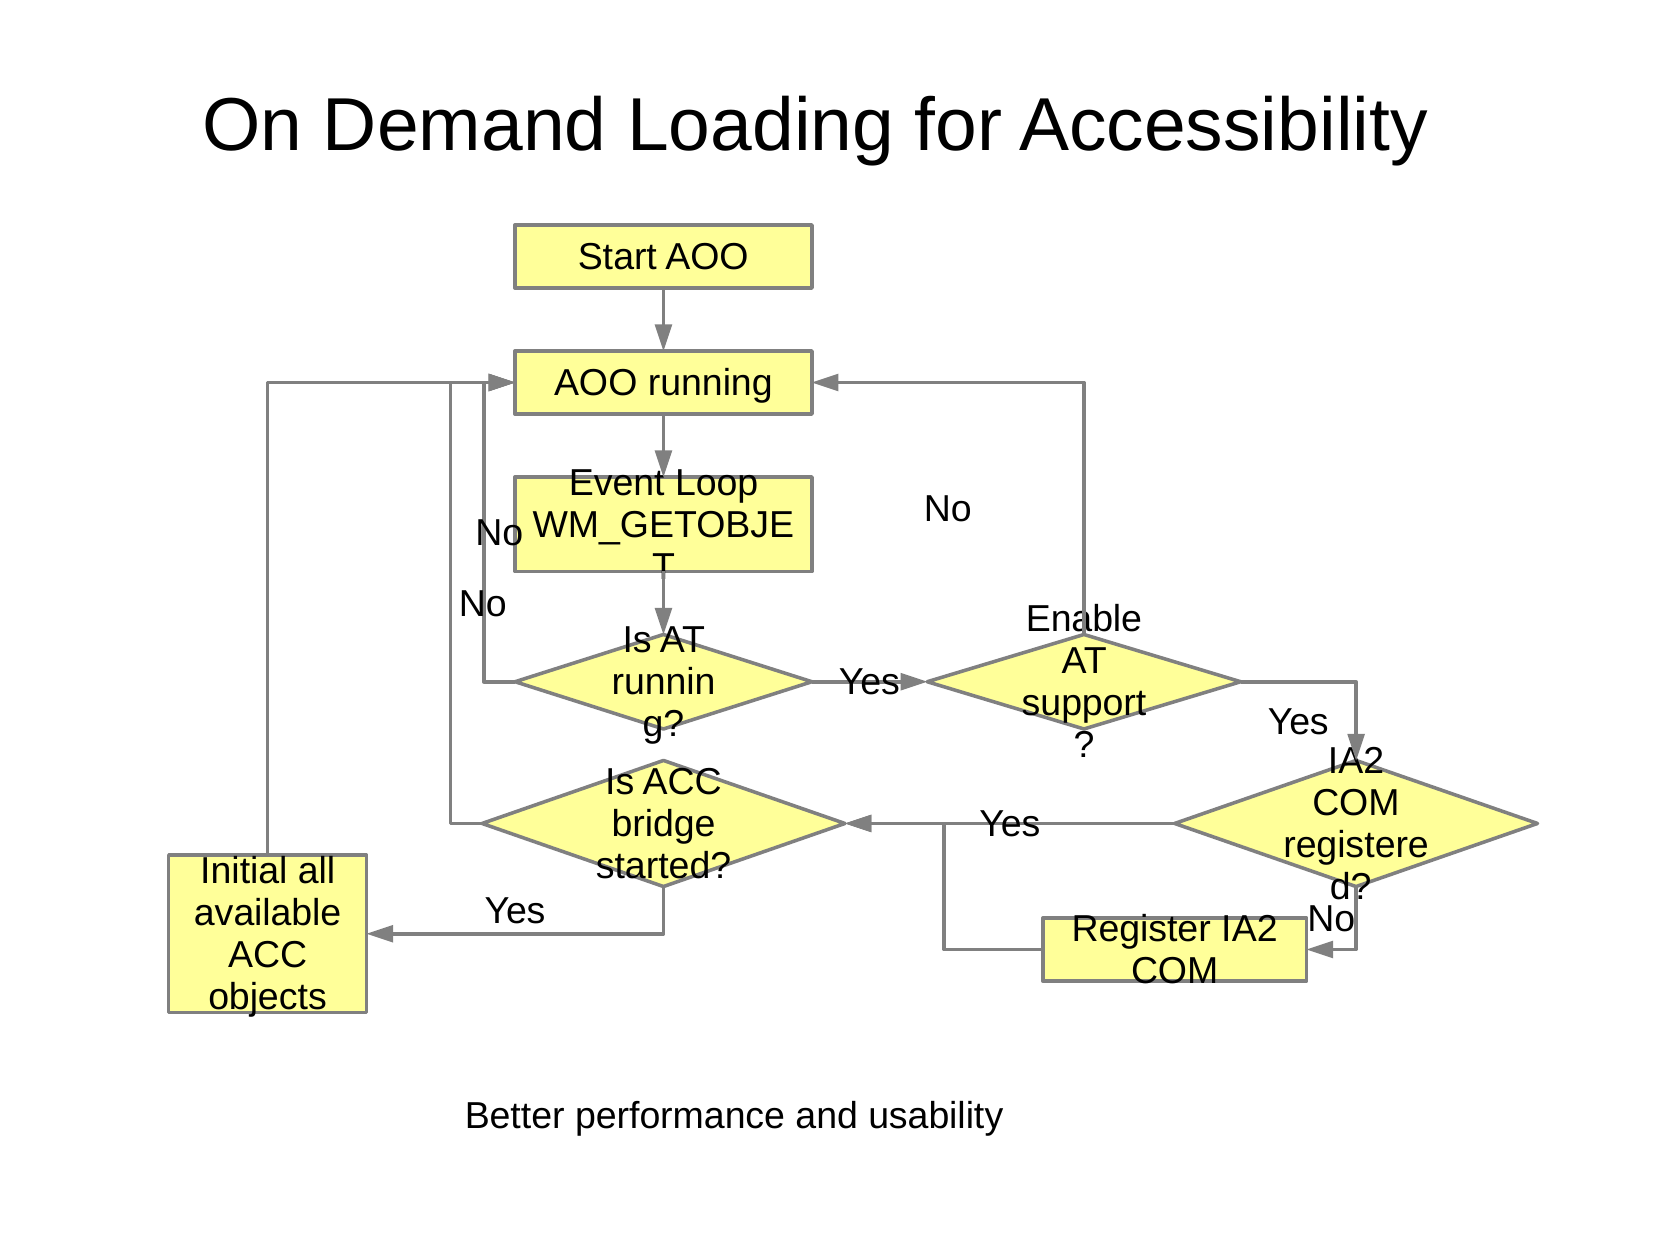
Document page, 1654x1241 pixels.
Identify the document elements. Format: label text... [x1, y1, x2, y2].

text_box Enable AT support? [928, 635, 1241, 729]
text_box AOO running [515, 351, 812, 415]
text_box IA2 COM registered? [1175, 761, 1538, 886]
text_box Register IA2 COM [1162, 960, 1181, 981]
title On Demand Loading for Accessibility [187, 75, 1438, 298]
text_box Better performance and usability [450, 1087, 1088, 1145]
text_box Event Loop WM_GETOBJET [515, 476, 812, 572]
text_box Start AOO [515, 225, 812, 289]
text_box Is AT running? [515, 634, 812, 729]
text_box Is ACC bridge started? [482, 760, 844, 887]
text_box Initial all available ACC objects [168, 854, 367, 1013]
text_box Register IA2 COM [1042, 917, 1307, 982]
